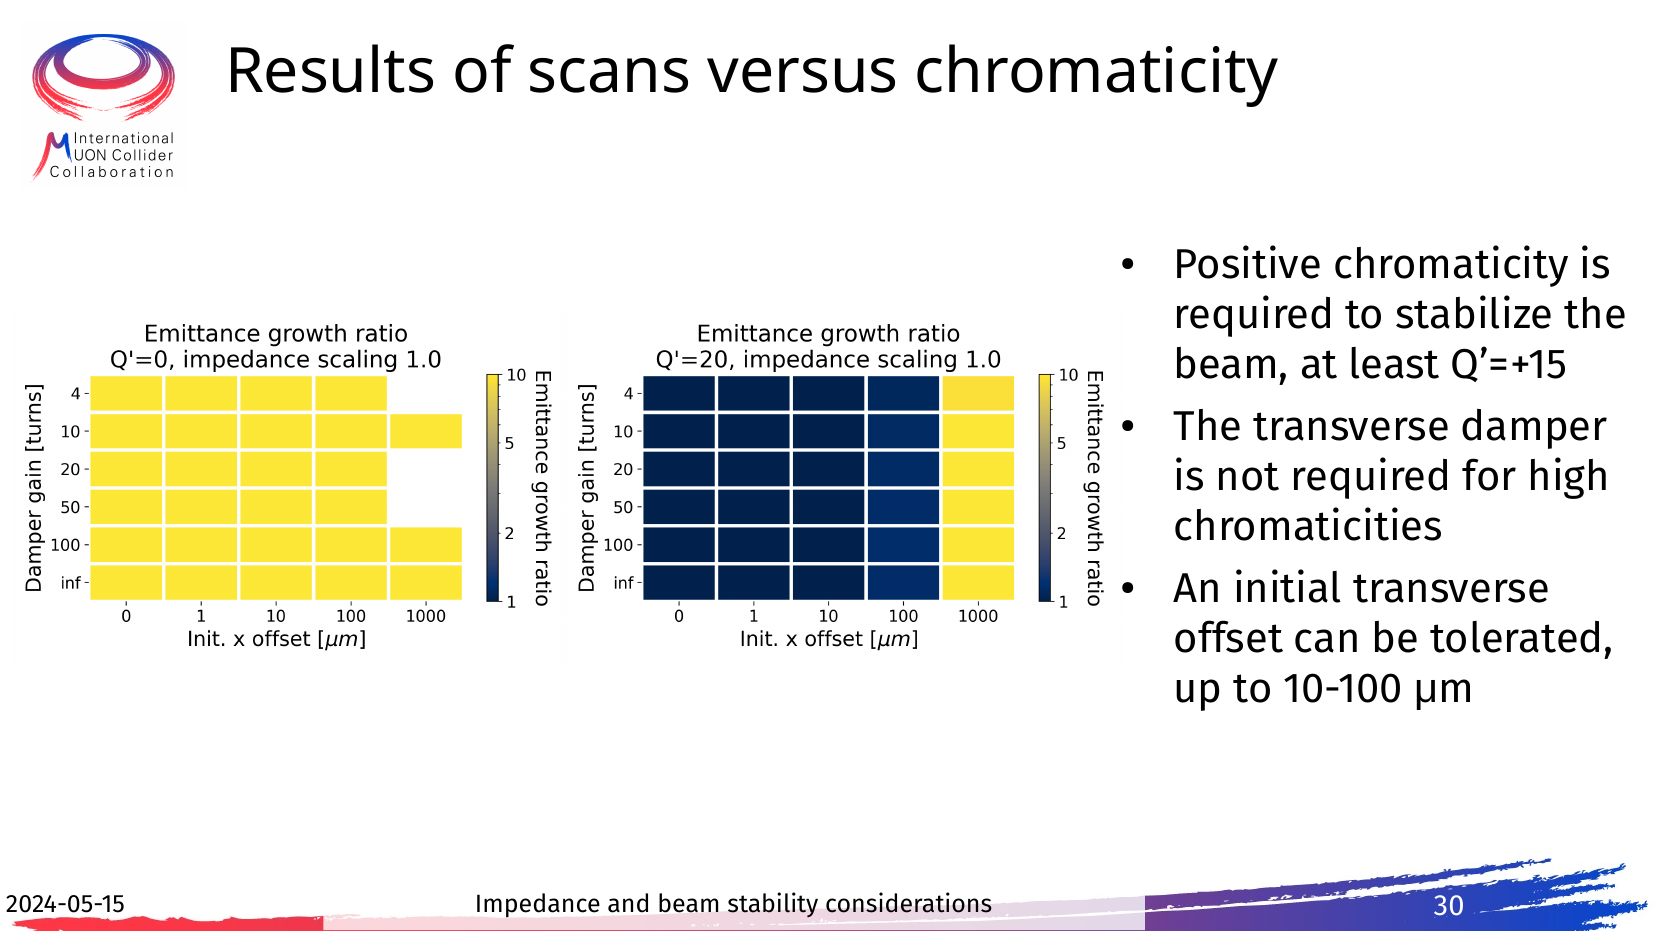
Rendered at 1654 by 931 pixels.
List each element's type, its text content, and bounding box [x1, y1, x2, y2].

picture [13, 310, 1102, 665]
list Positive chromaticity is required to stabilize the beam, at least Q’=+15 The transverse damper is not required for high chromaticities An initial transverse offset can be tolerated, up to 10-100 μm [1102, 240, 1647, 865]
title Results of scans versus chromaticity [225, 25, 1571, 188]
picture [0, 848, 1654, 931]
picture [21, 21, 188, 189]
